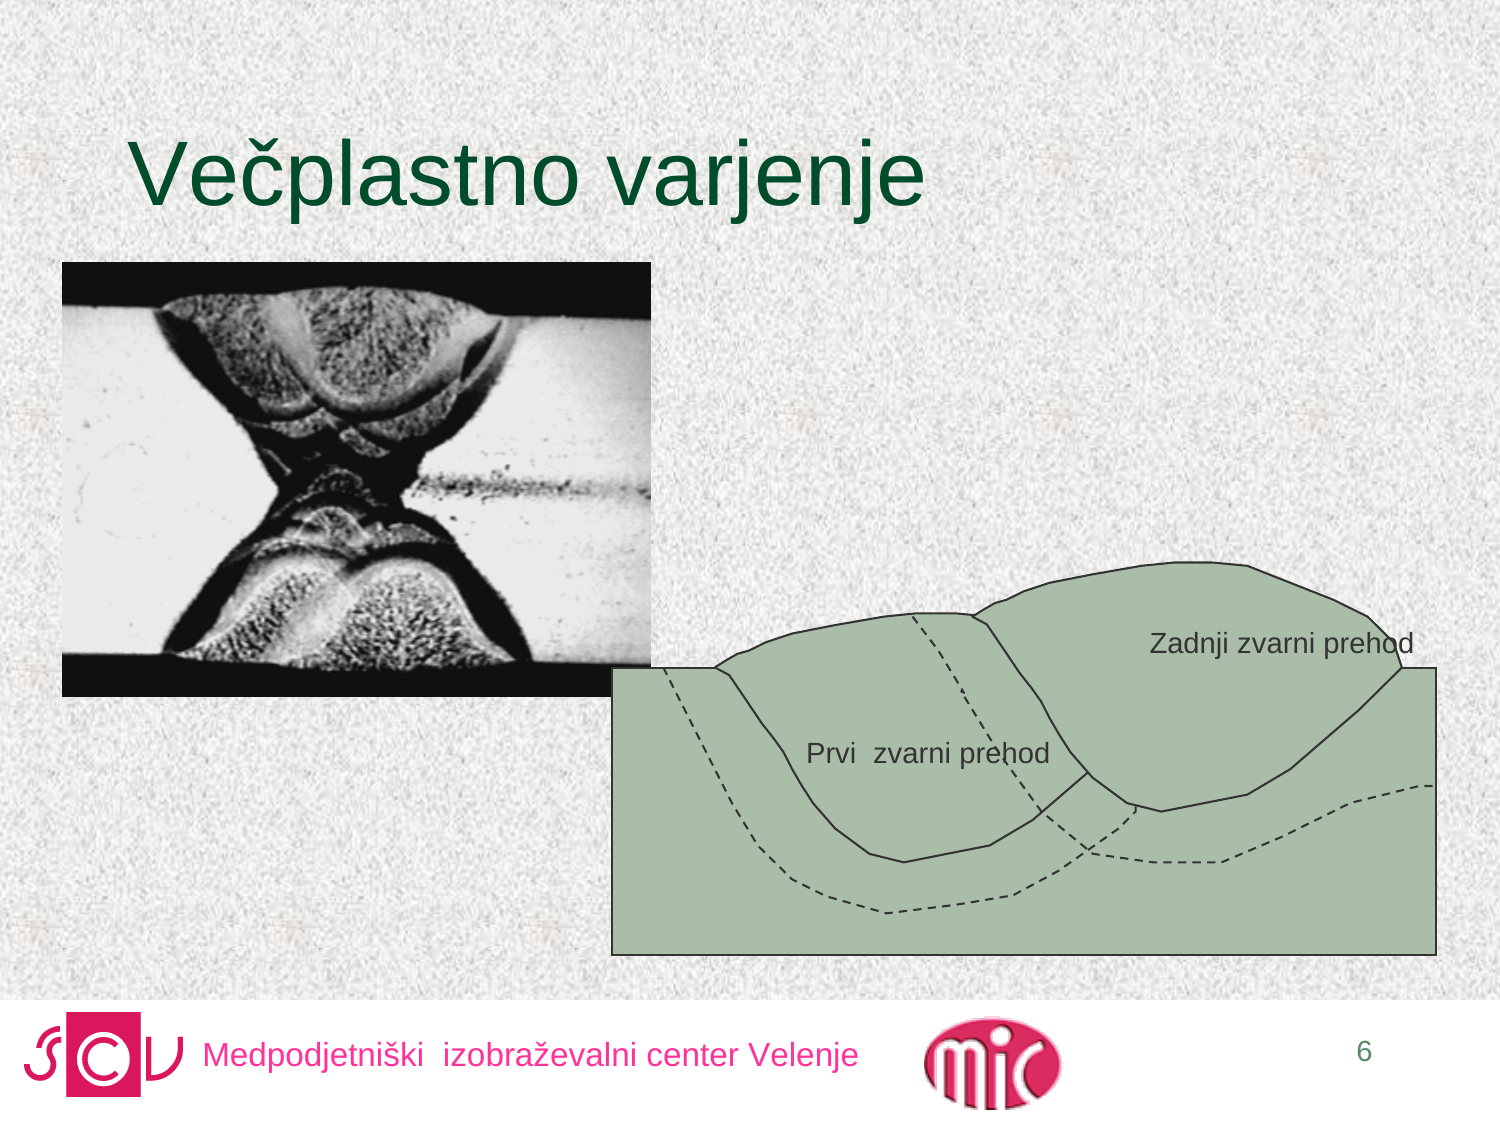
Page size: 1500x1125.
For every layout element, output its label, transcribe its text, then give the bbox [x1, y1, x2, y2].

title Večplastno varjenje [112, 74, 1388, 263]
picture [24, 1012, 183, 1097]
text_box <number> [1074, 1025, 1388, 1101]
picture [0, 0, 1500, 999]
text_box Prvi zvarni prehod [791, 726, 1066, 777]
picture [924, 1012, 1063, 1110]
text_box Zadnji zvarni prehod [1134, 616, 1430, 667]
text_box [612, 562, 1436, 955]
